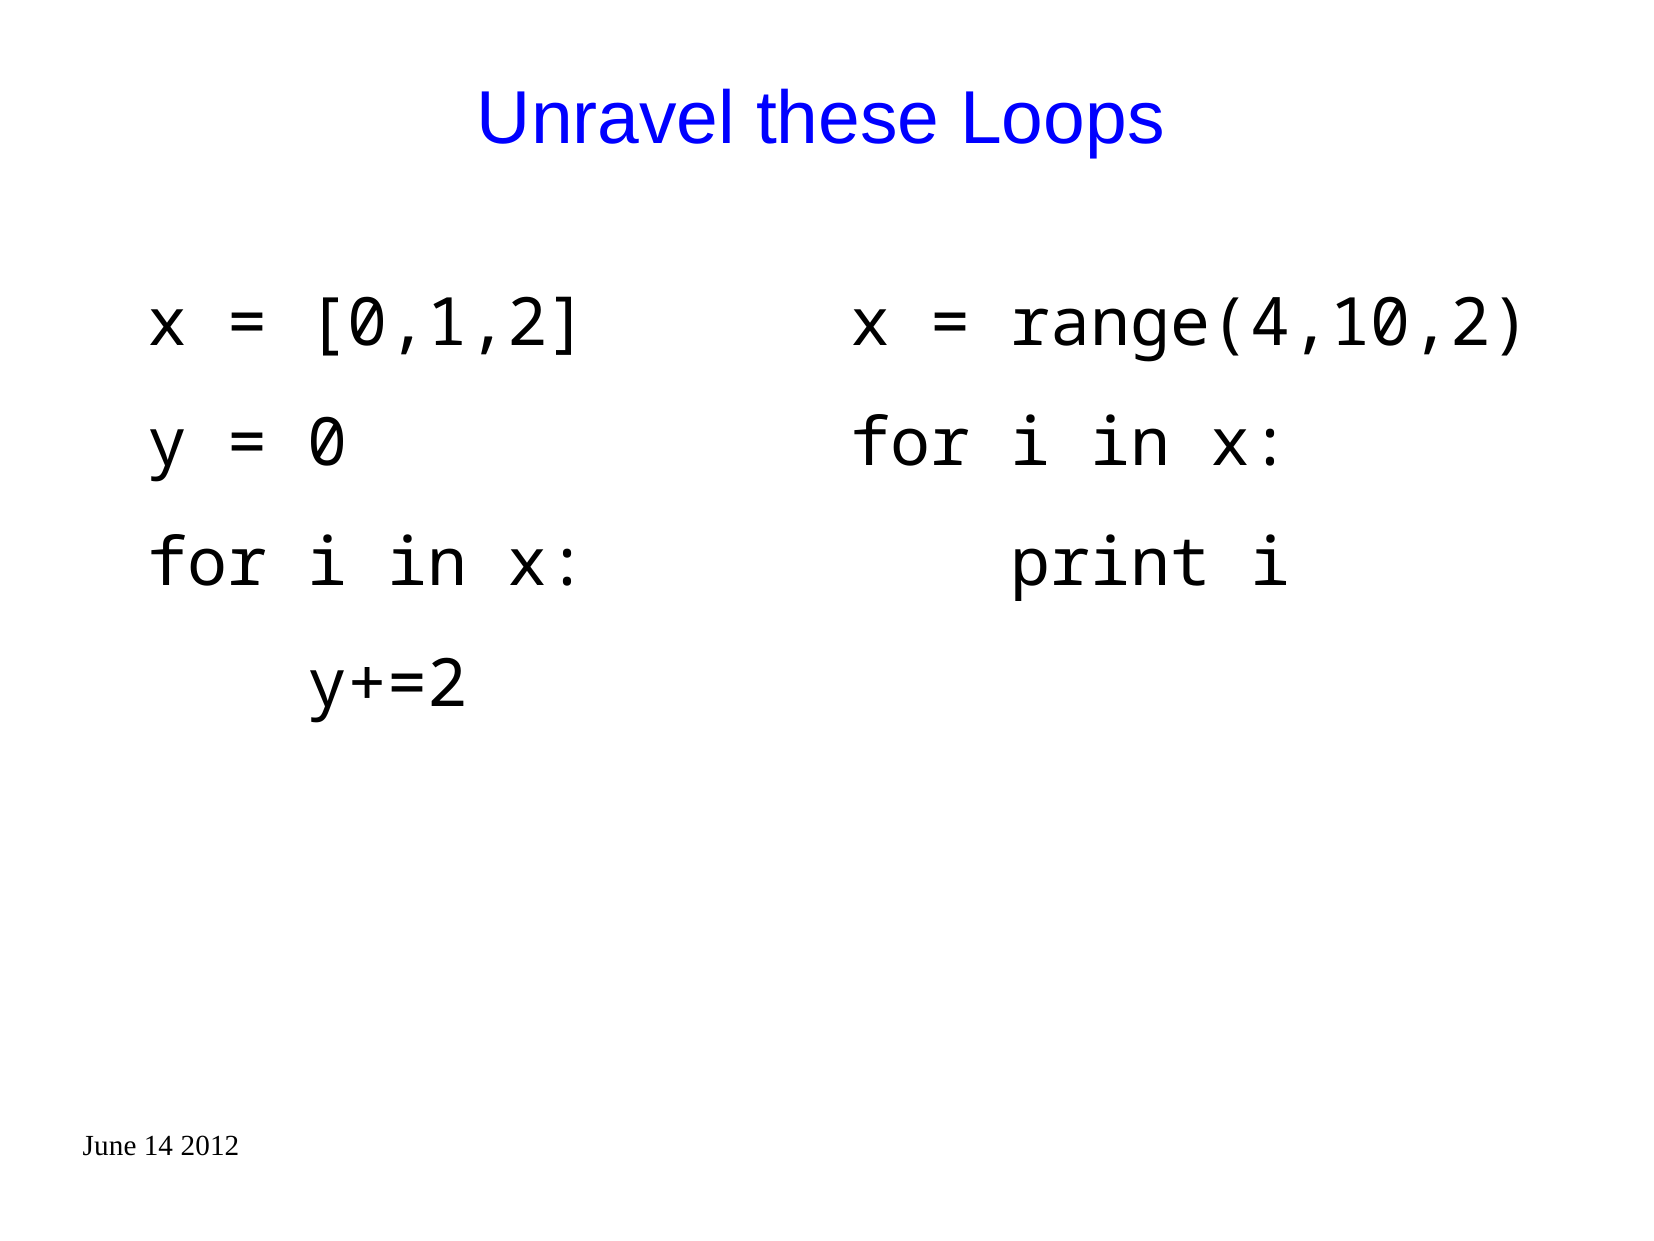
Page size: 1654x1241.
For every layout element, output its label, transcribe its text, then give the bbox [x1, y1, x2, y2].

list x = [0,1,2] y = 0 for i in x: y+=2 [76, 274, 779, 1093]
title Unravel these Loops [76, 58, 1565, 178]
list x = range(4,10,2) for i in x: print i [779, 274, 1595, 1093]
